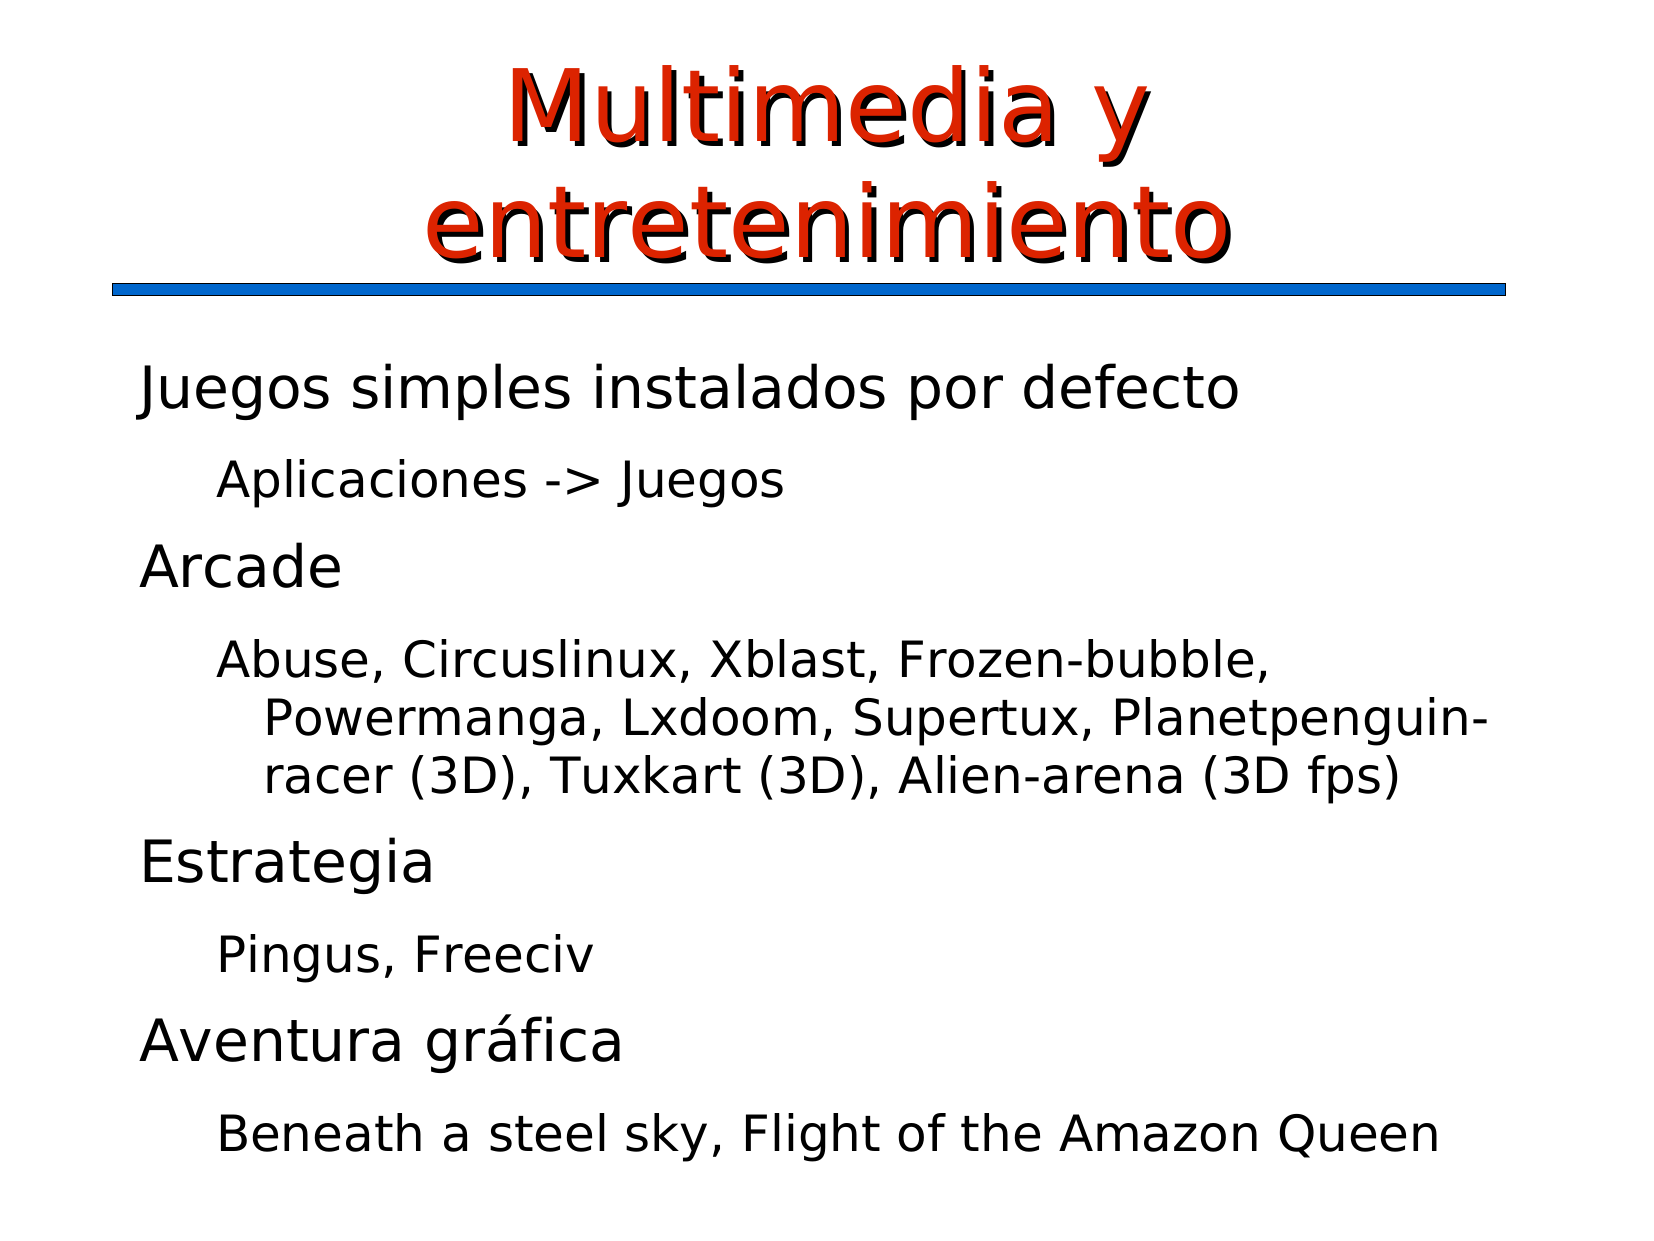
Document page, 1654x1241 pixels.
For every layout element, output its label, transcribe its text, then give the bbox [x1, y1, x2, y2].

list Juegos simples instalados por defecto Aplicaciones -> Juegos Arcade Abuse, Circuslinux, Xblast, Frozen-bubble, Powermanga, Lxdoom, Supertux, Planetpenguin-racer (3D), Tuxkart (3D), Alien-arena (3D fps) Estrategia Pingus, Freeciv Aventura gráfica Beneath a steel sky, Flight of the Amazon Queen [121, 354, 1534, 1164]
title Multimedia y entretenimiento [121, 48, 1534, 282]
